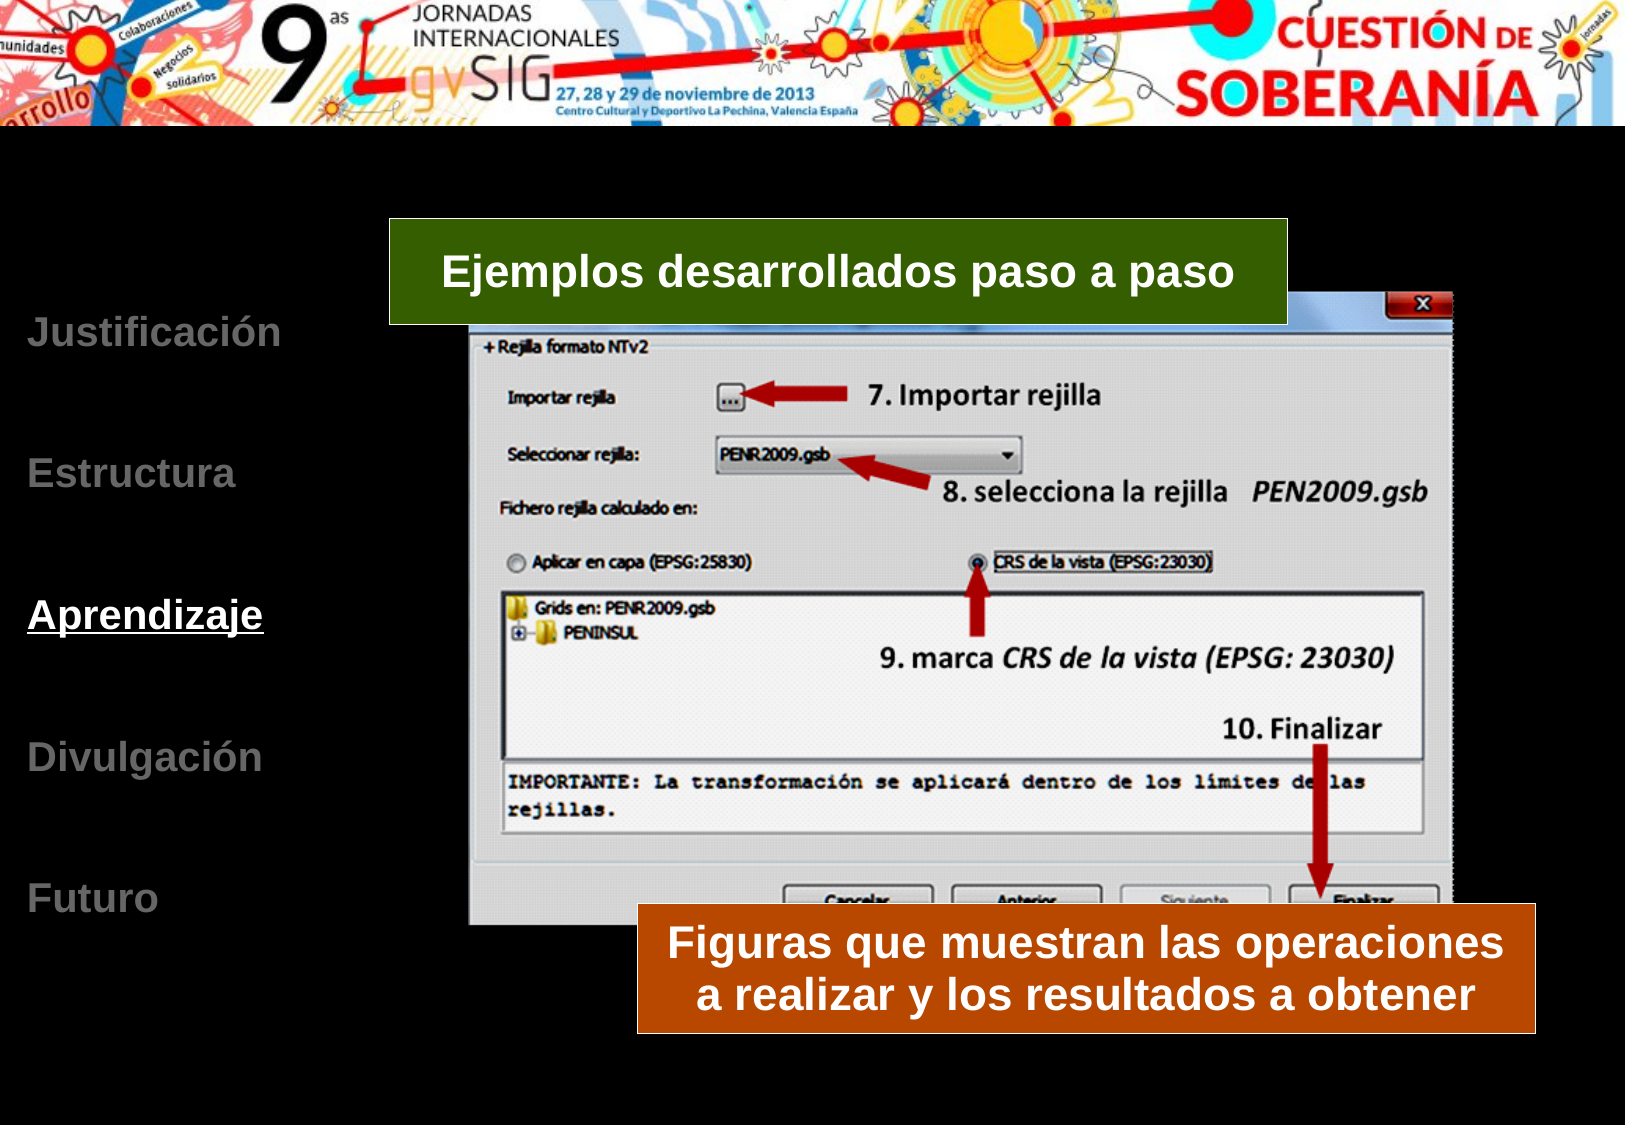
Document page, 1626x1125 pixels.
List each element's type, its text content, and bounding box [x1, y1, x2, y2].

picture [0, 0, 1626, 126]
text_box Ejemplos desarrollados paso a paso [389, 218, 1288, 325]
picture [466, 289, 1471, 928]
text_box Figuras que muestran las operaciones a realizar y los resultados a obtener [637, 903, 1536, 1034]
text_box Justificación Estructura Aprendizaje Divulgación Futuro [11, 296, 319, 929]
